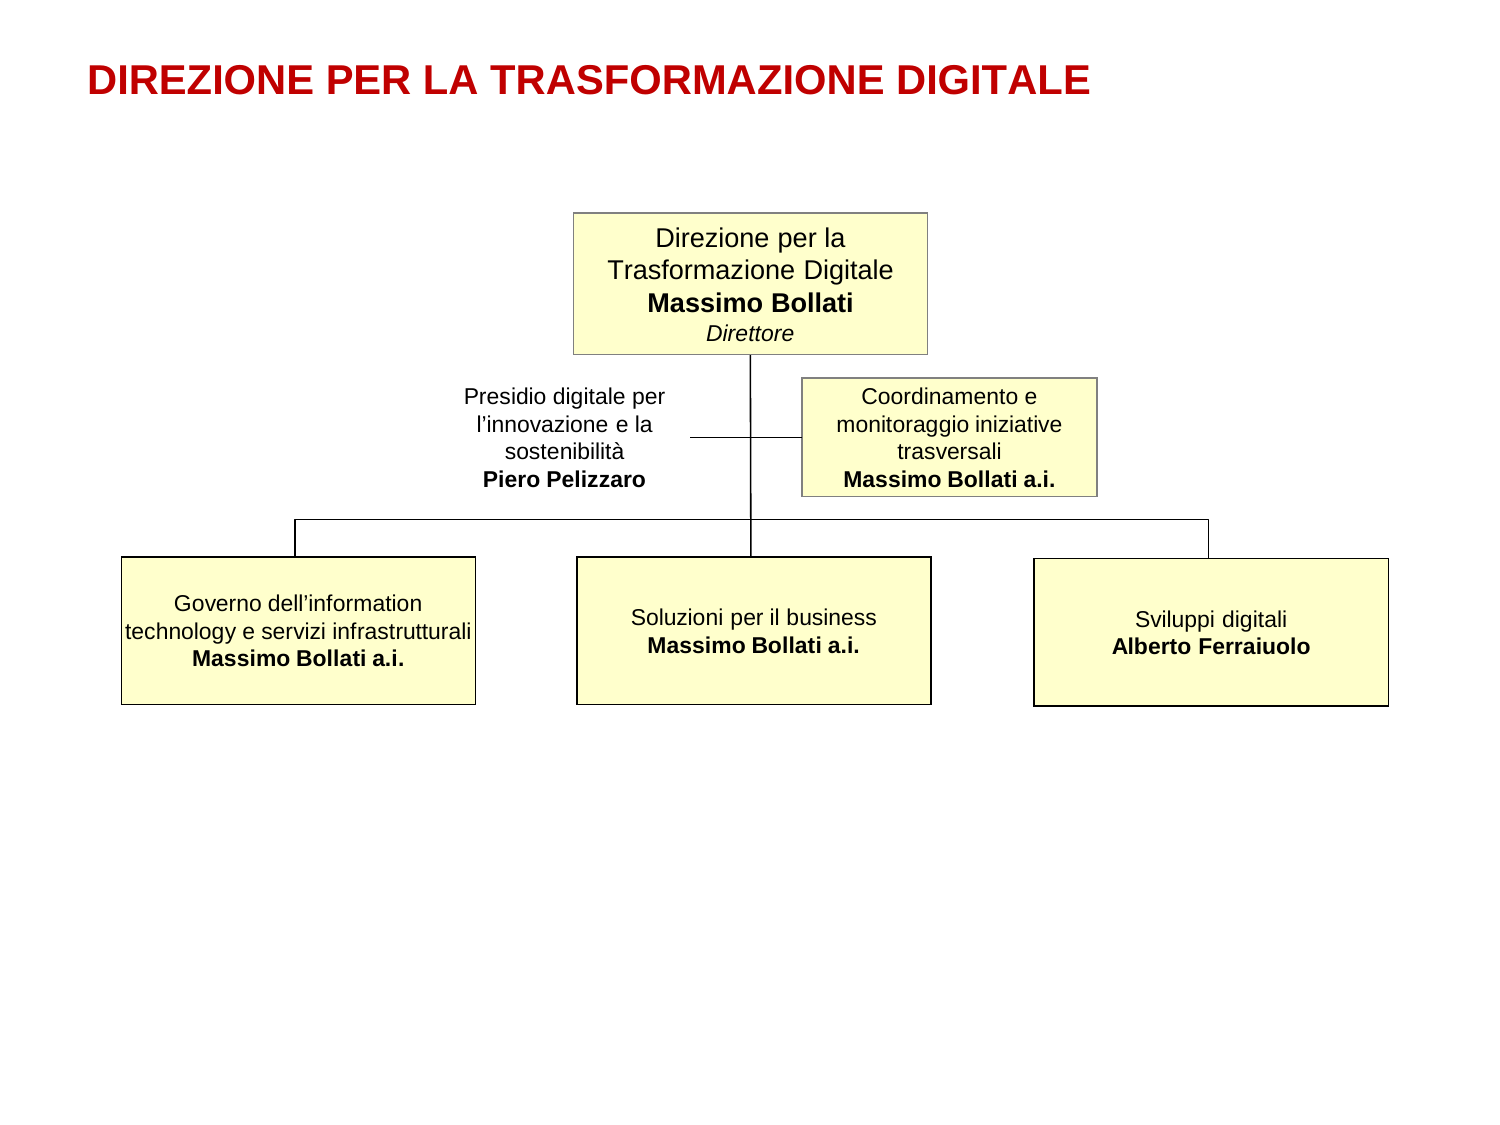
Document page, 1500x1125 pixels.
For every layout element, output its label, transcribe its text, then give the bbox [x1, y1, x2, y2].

picture [110, 212, 1390, 707]
text_box DIREZIONE PER LA TRASFORMAZIONE DIGITALE [72, 45, 1462, 128]
